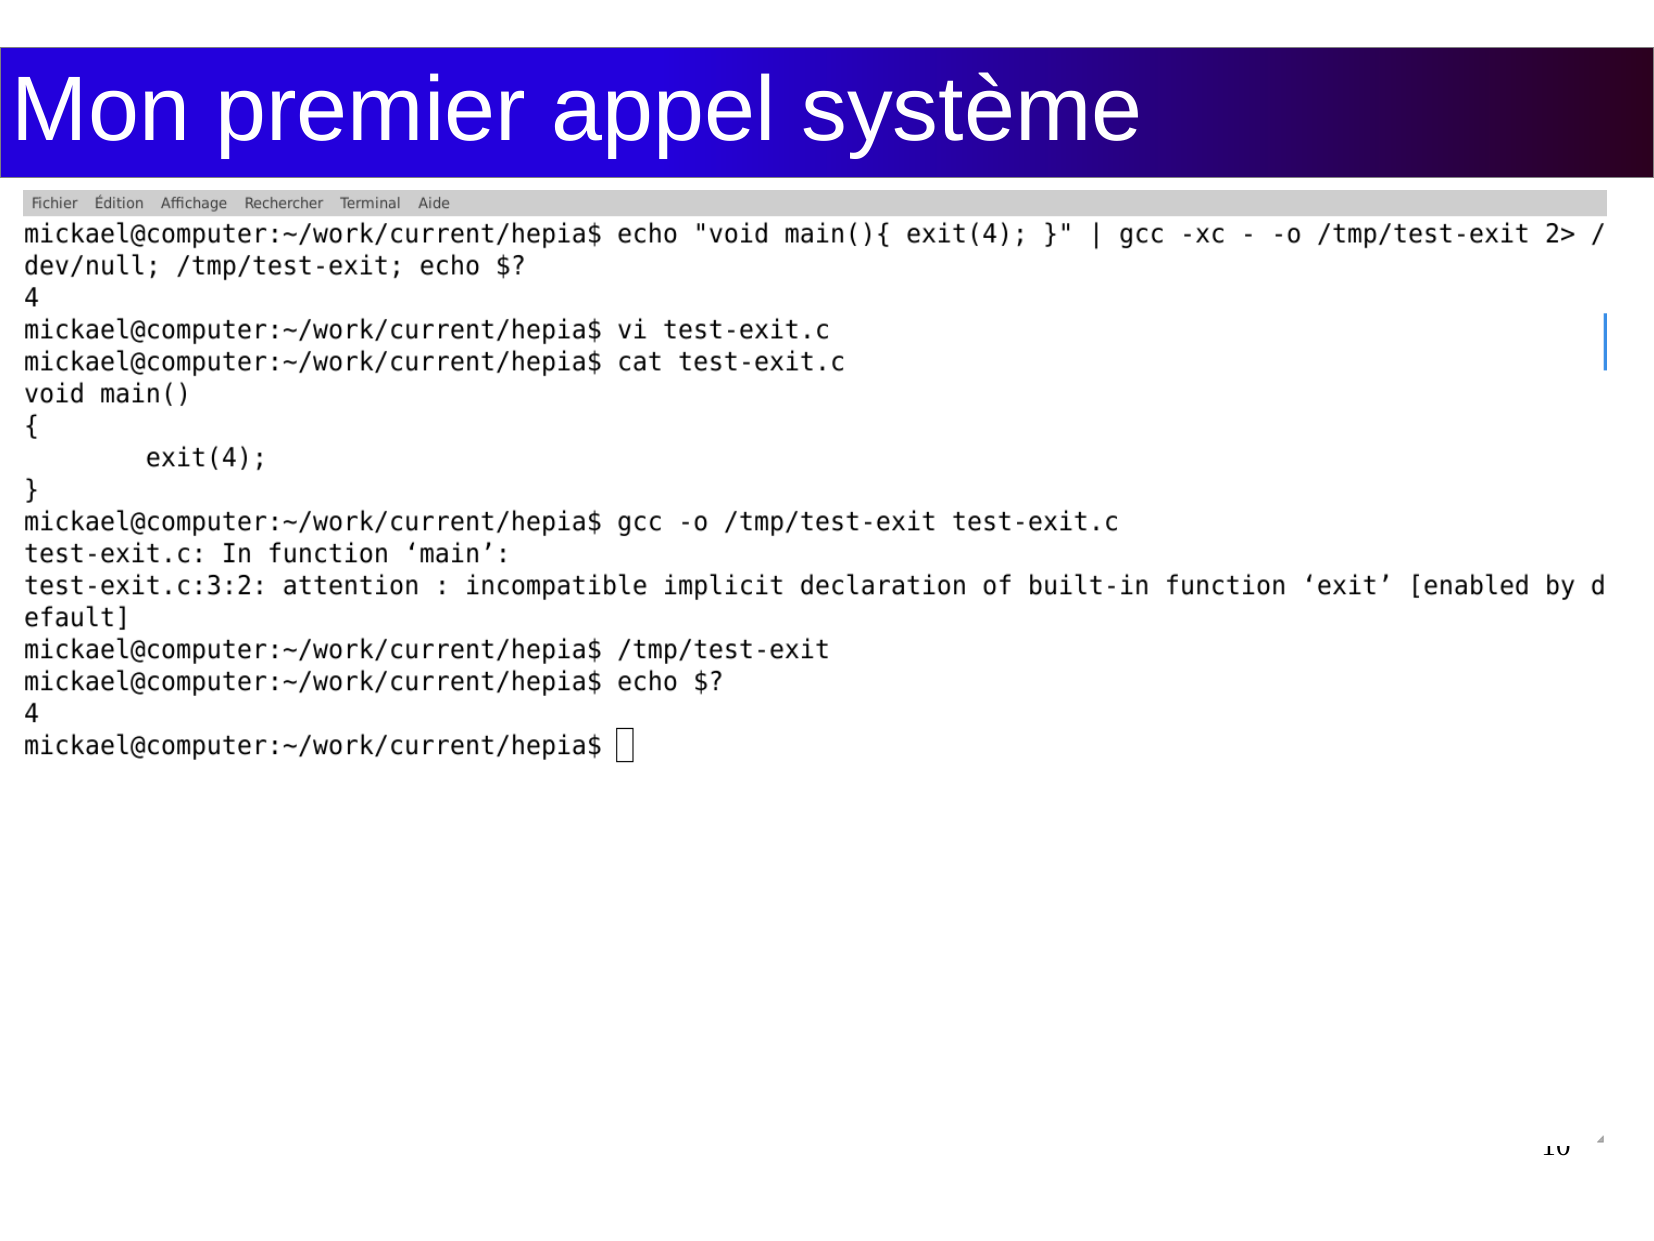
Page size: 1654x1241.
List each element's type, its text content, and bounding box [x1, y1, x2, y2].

title Mon premier appel système [11, 5, 1642, 213]
picture [23, 190, 1607, 1146]
